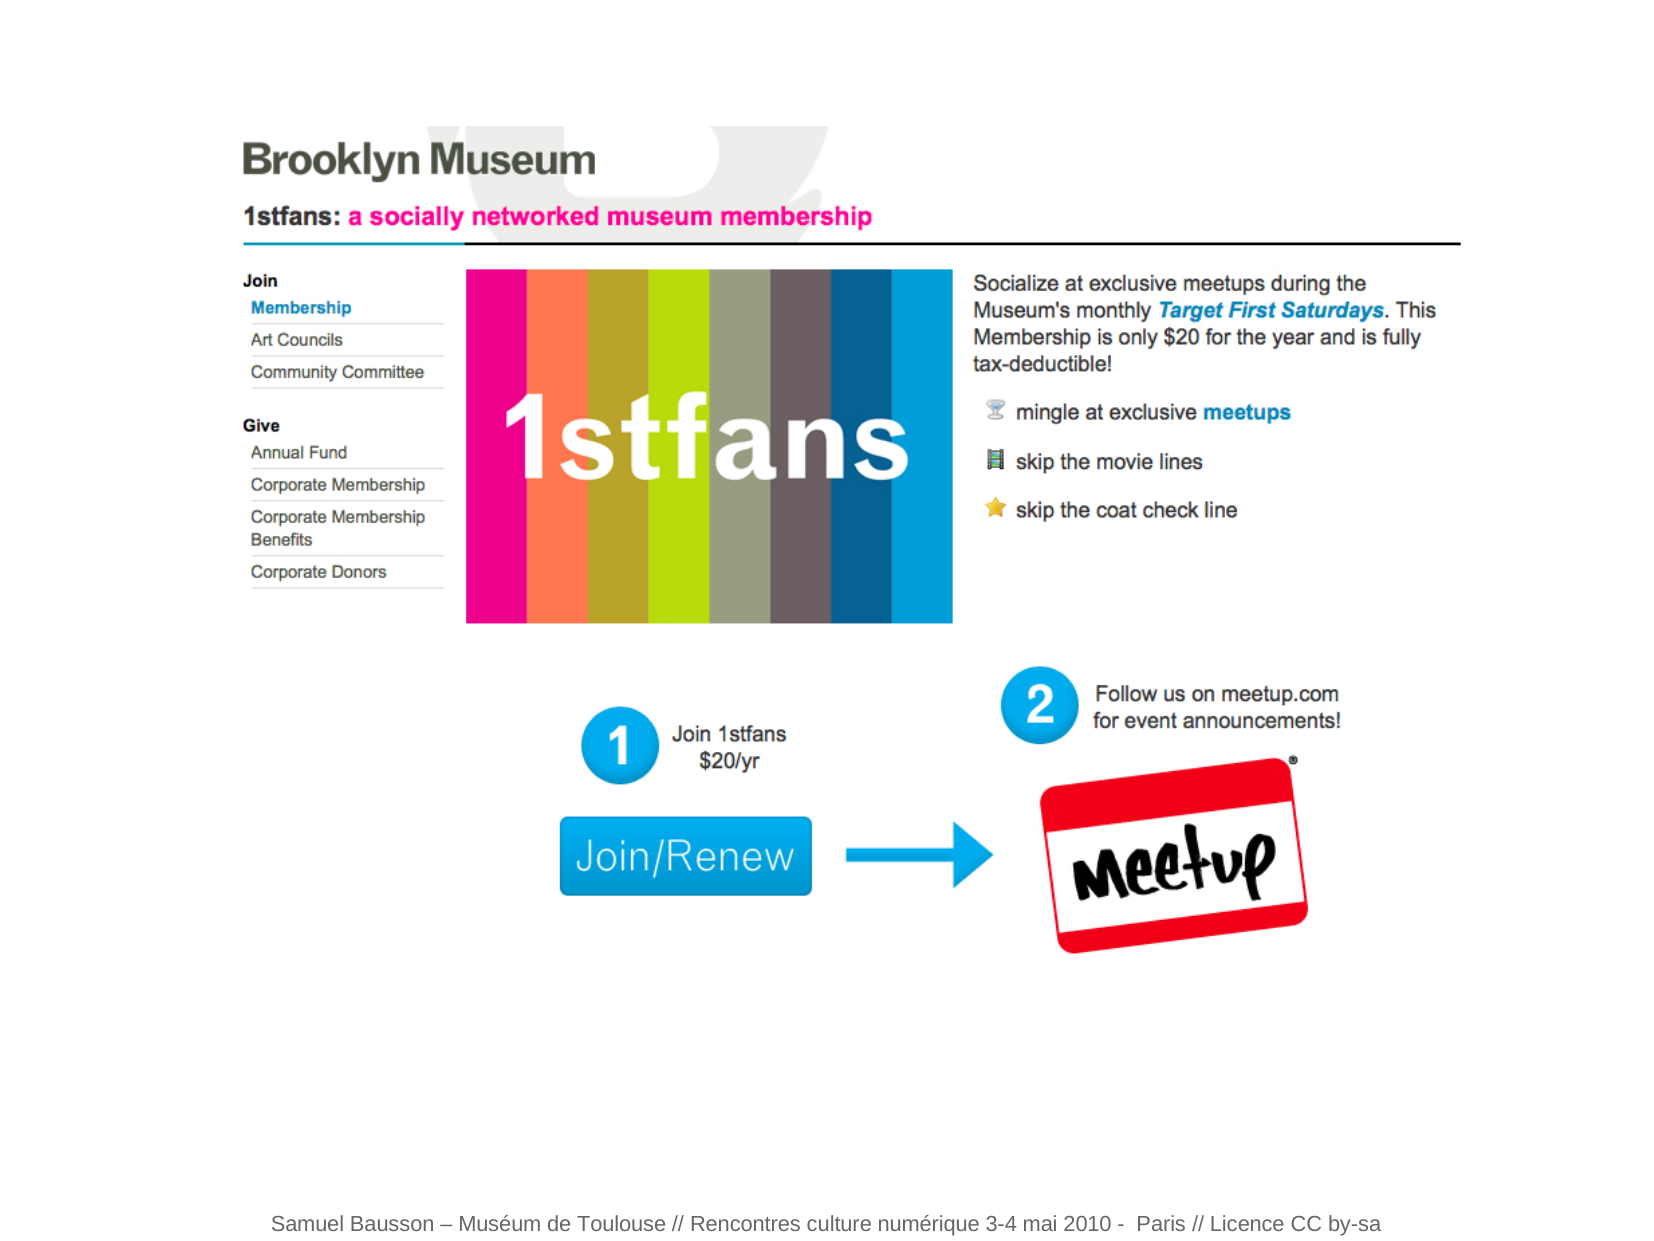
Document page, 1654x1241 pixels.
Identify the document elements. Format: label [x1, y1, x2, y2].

picture [229, 126, 1477, 975]
